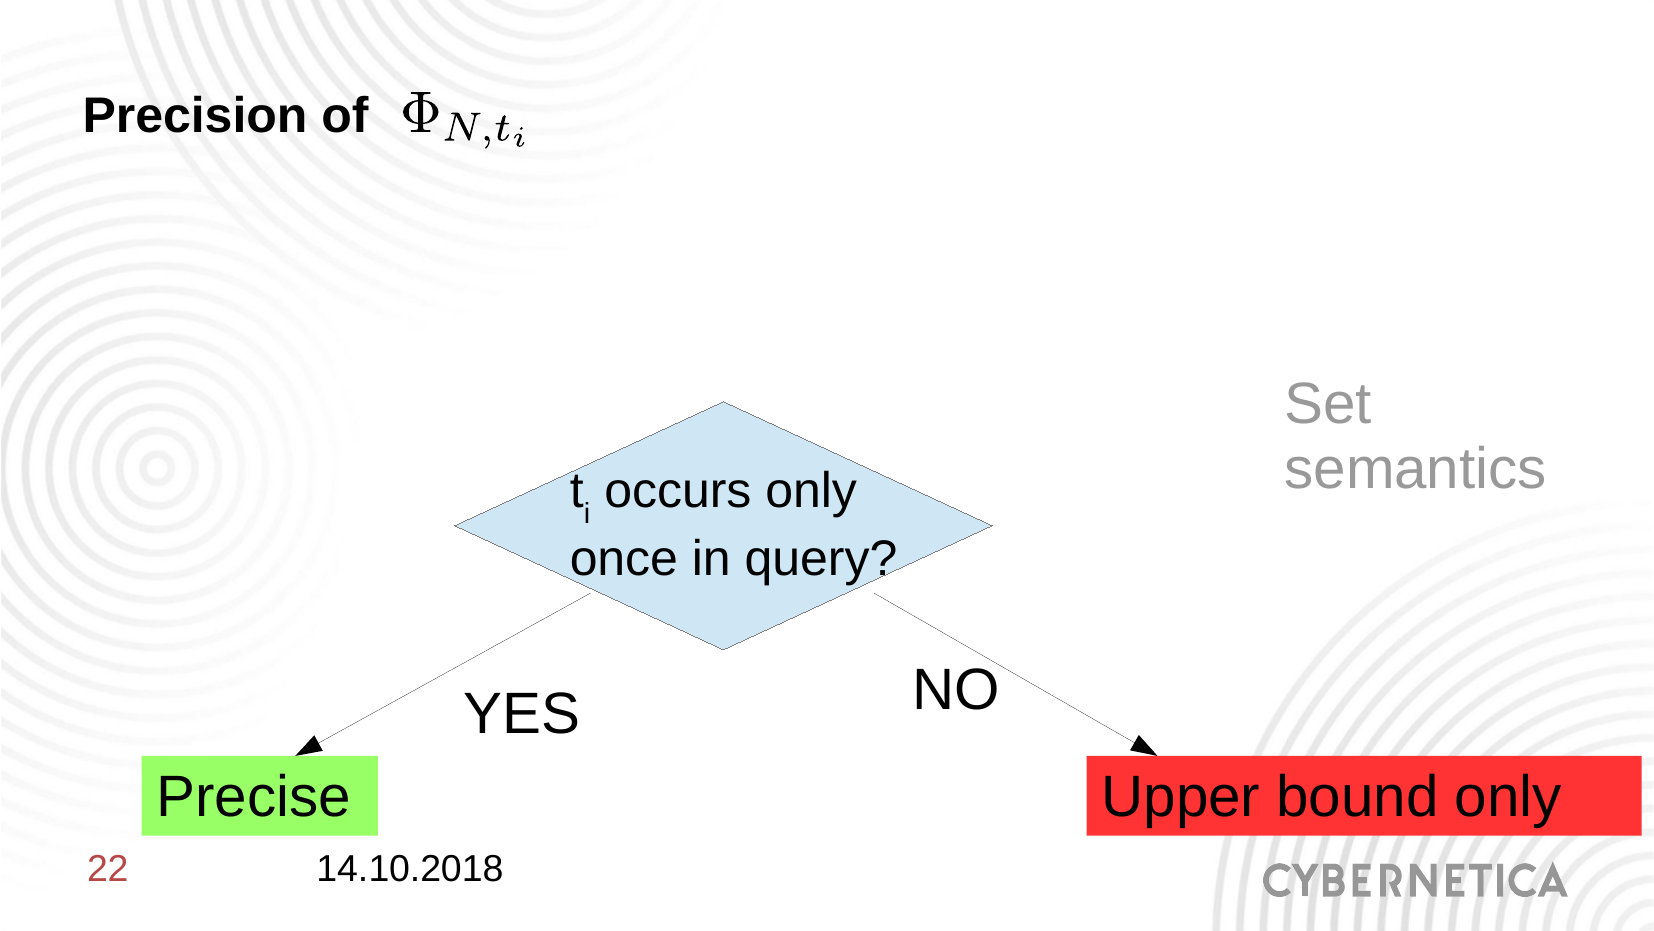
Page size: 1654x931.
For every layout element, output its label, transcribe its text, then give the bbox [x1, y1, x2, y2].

text_box [922, 493, 993, 558]
text_box Upper bound only [1086, 755, 1642, 836]
text_box [602, 594, 845, 650]
title Precision of [82, 37, 1571, 193]
text_box NO [897, 649, 1016, 730]
text_box Precise [141, 755, 378, 836]
text_box [399, 92, 527, 149]
text_box ti occurs only once in query? [555, 454, 922, 594]
text_box [609, 401, 838, 454]
text_box [454, 479, 555, 572]
picture [0, 0, 1654, 931]
text_box YES [448, 673, 603, 754]
text_box Set semantics [1269, 363, 1565, 509]
